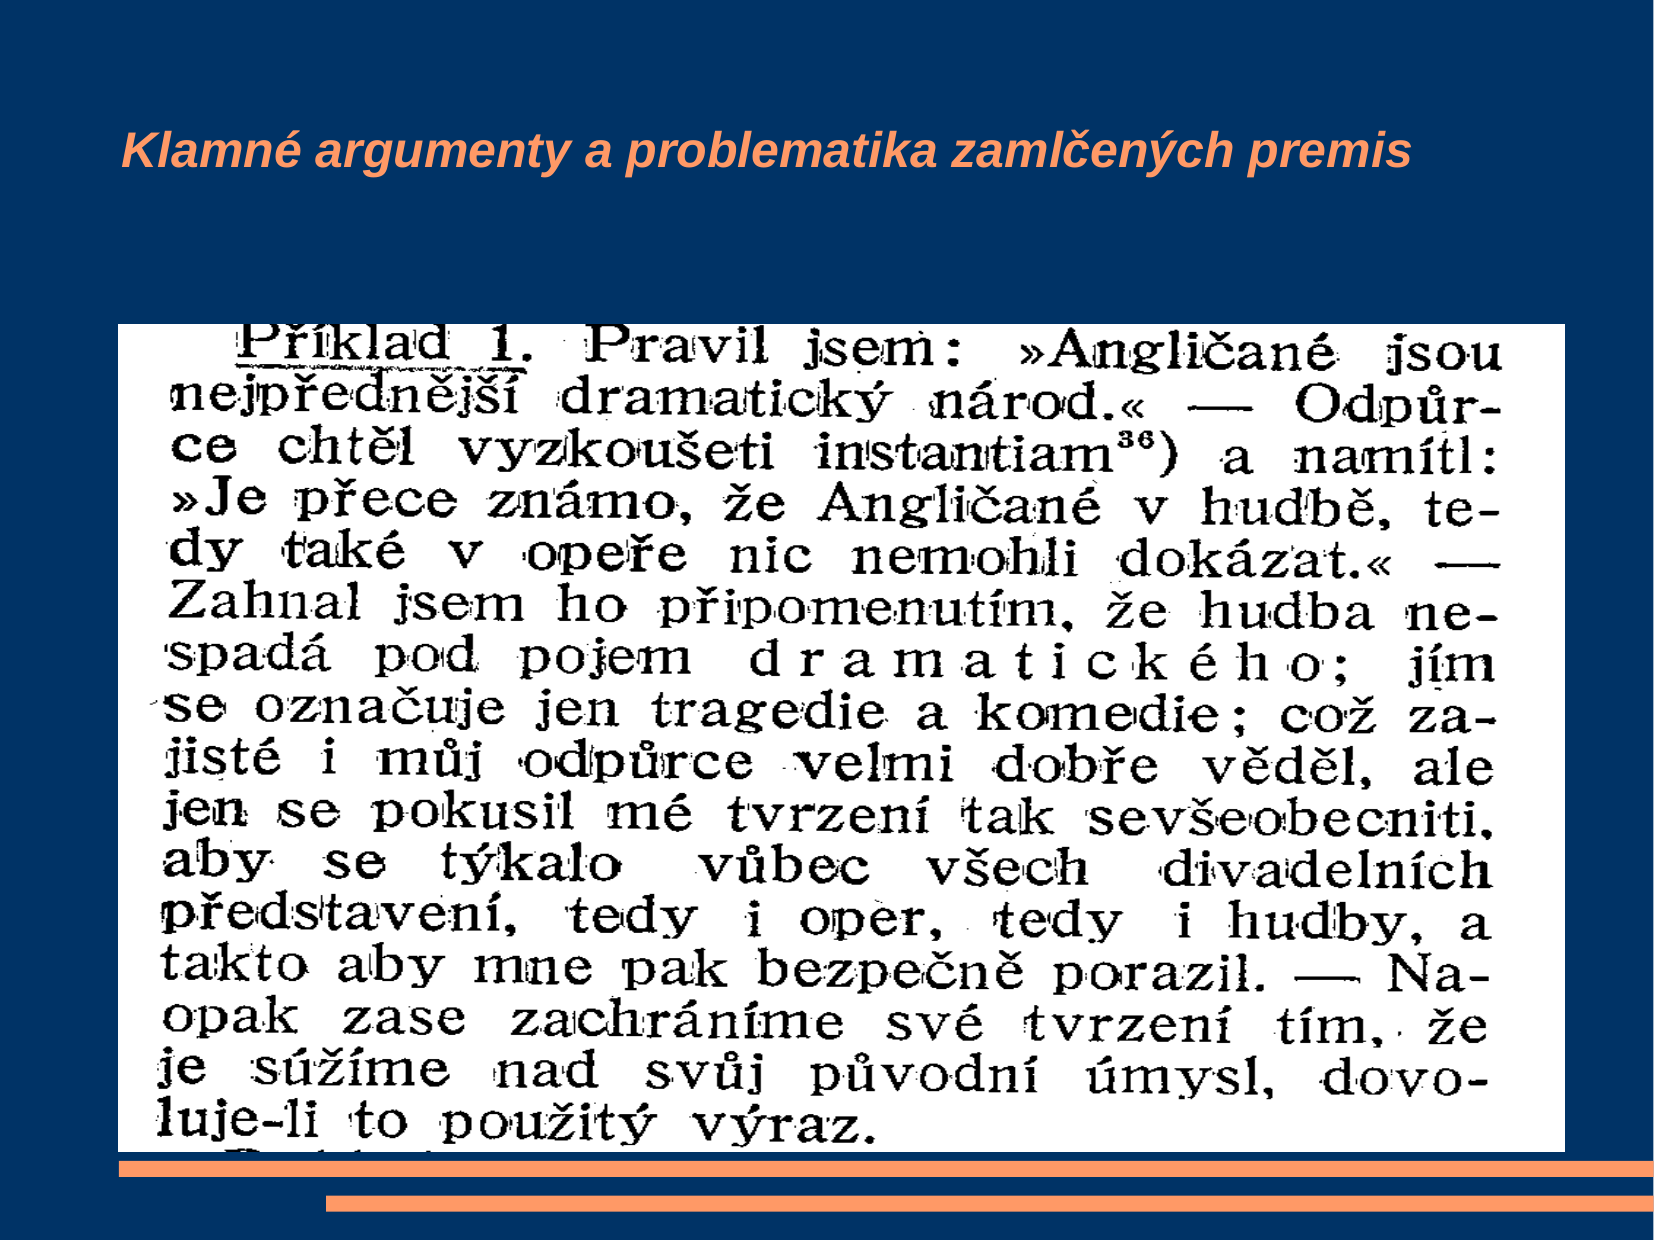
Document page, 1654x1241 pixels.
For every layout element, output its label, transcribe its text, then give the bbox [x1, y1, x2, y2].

title Klamné argumenty a problematika zamlčených premis [121, 46, 1534, 254]
picture [118, 324, 1565, 1152]
